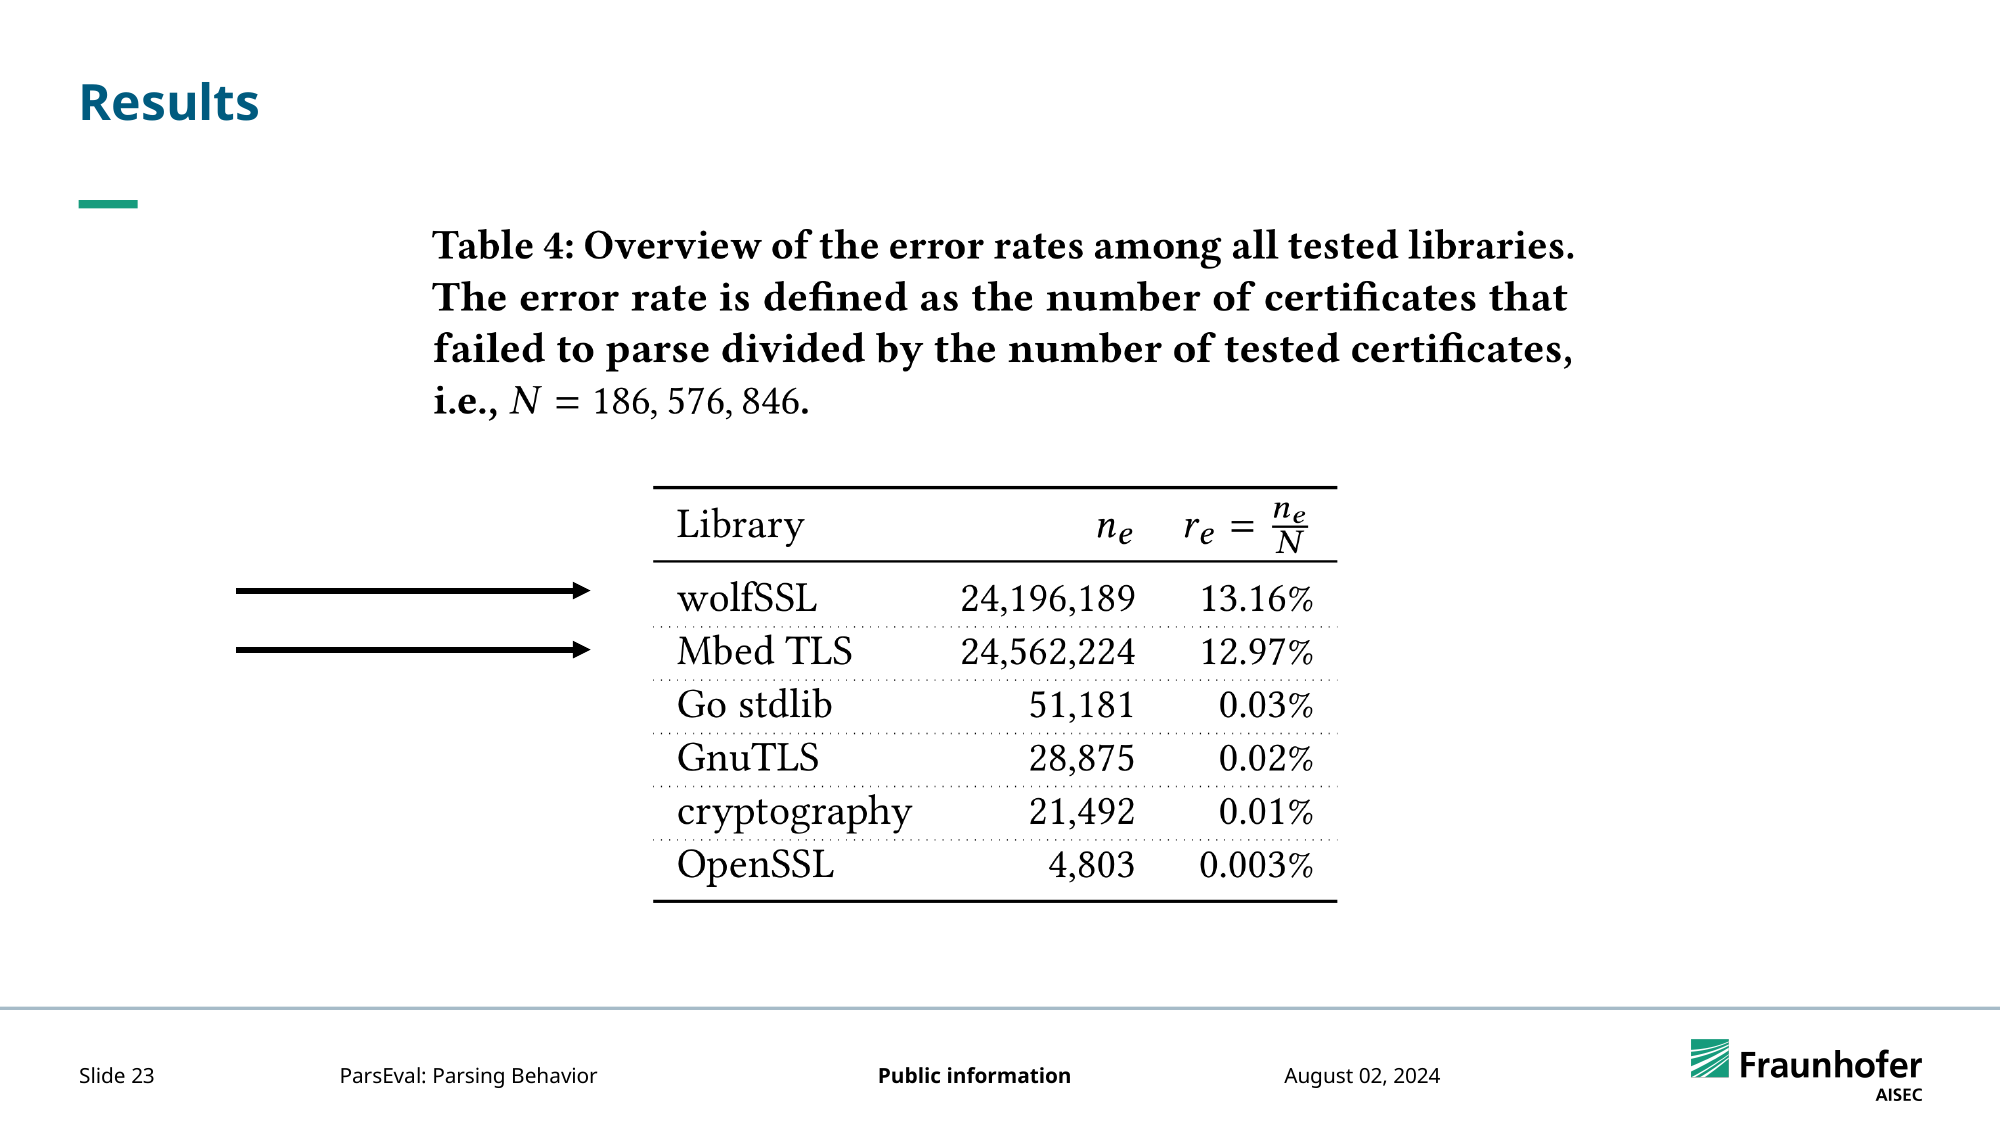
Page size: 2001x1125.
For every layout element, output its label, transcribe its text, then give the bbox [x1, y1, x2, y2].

picture [410, 199, 1590, 926]
title Results [78, 64, 1922, 128]
picture [1691, 1039, 1922, 1101]
